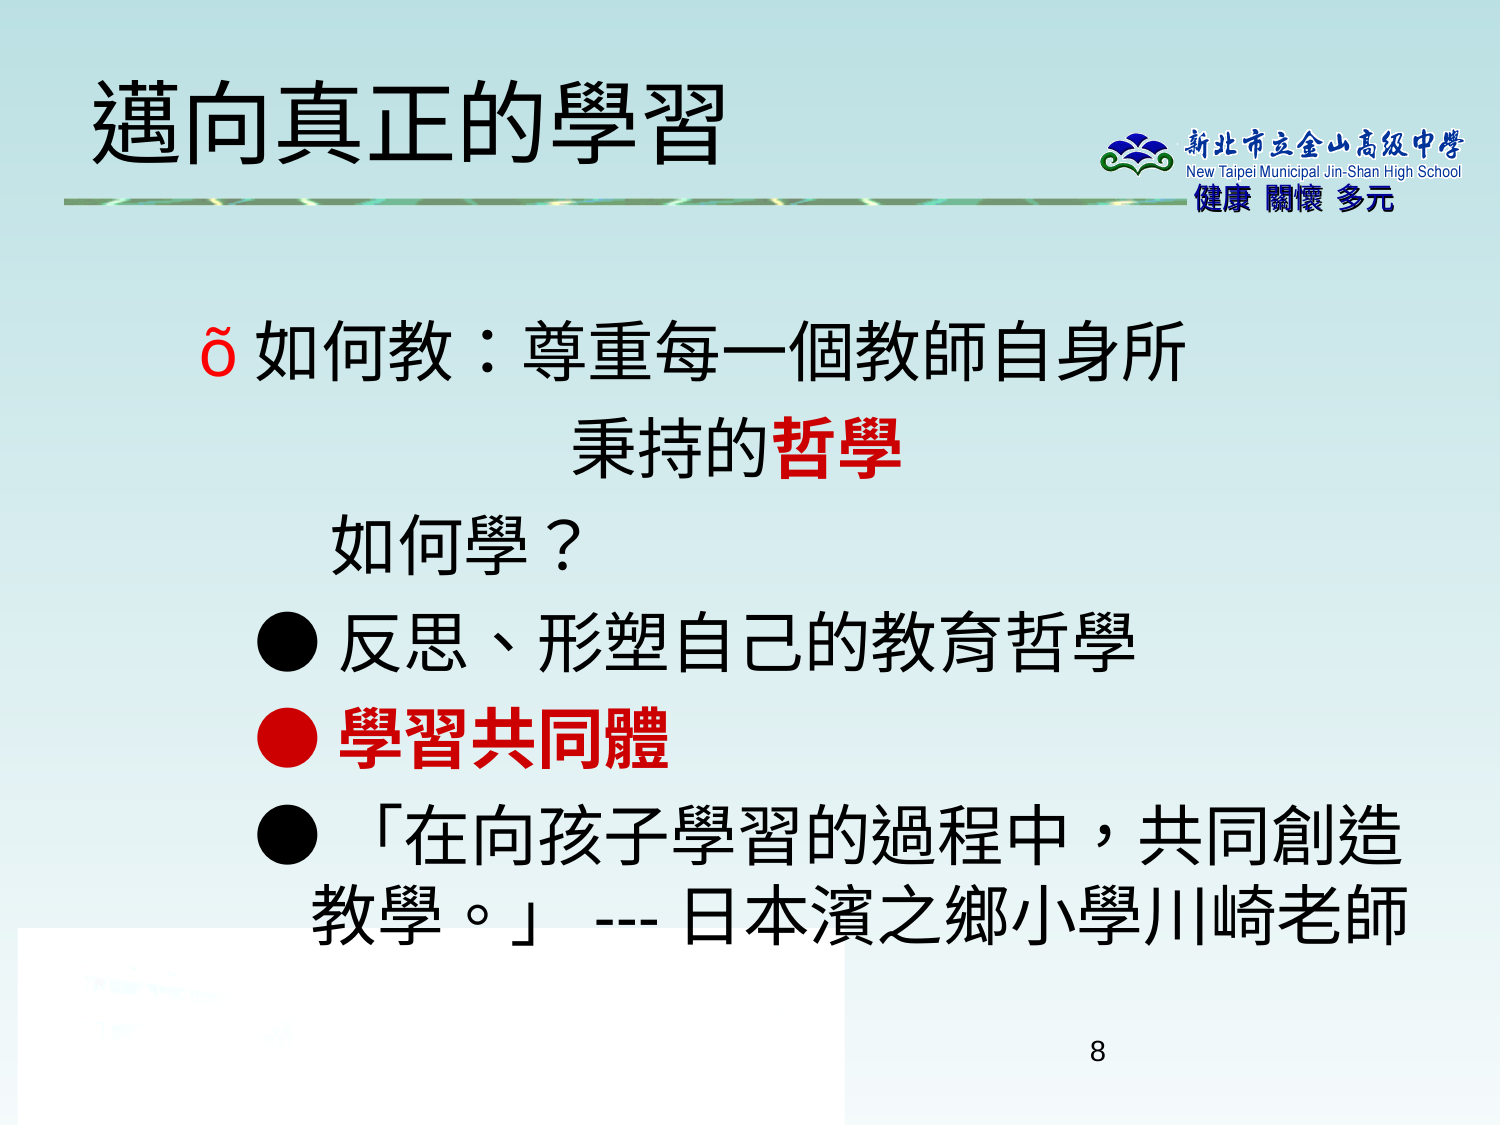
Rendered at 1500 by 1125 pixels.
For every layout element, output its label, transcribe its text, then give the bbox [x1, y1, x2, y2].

text_box [1074, 1024, 1426, 1103]
title 邁向真正的學習 [75, 45, 1426, 197]
list 如何教：尊重每一個教師自身所 秉持的哲學 如何學？ ●反思、形塑自己的教育哲學 ●學習共同體 ●「在向孩子學習的過程中，共同創造教學。」---日本濱之鄉小學川崎老師 [183, 302, 1459, 978]
